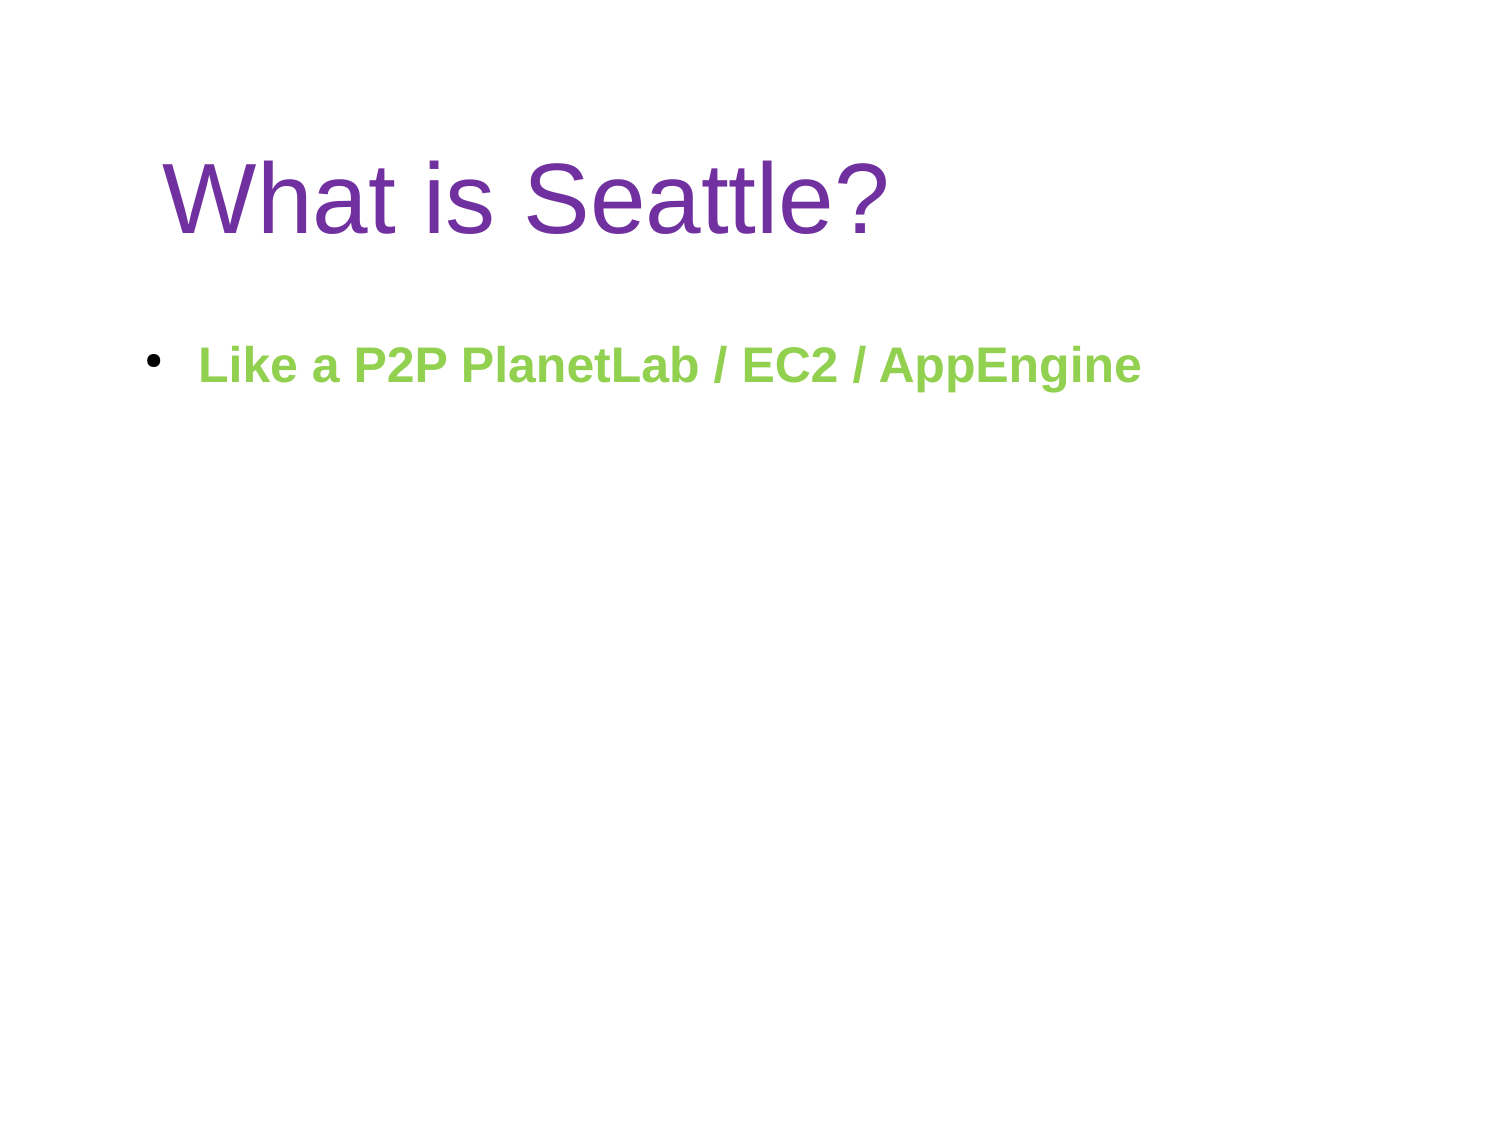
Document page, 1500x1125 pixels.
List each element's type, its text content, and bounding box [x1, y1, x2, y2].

title What is Seattle? [112, 99, 1388, 288]
list Like a P2P PlanetLab / EC2 / AppEngine [112, 324, 1388, 1001]
